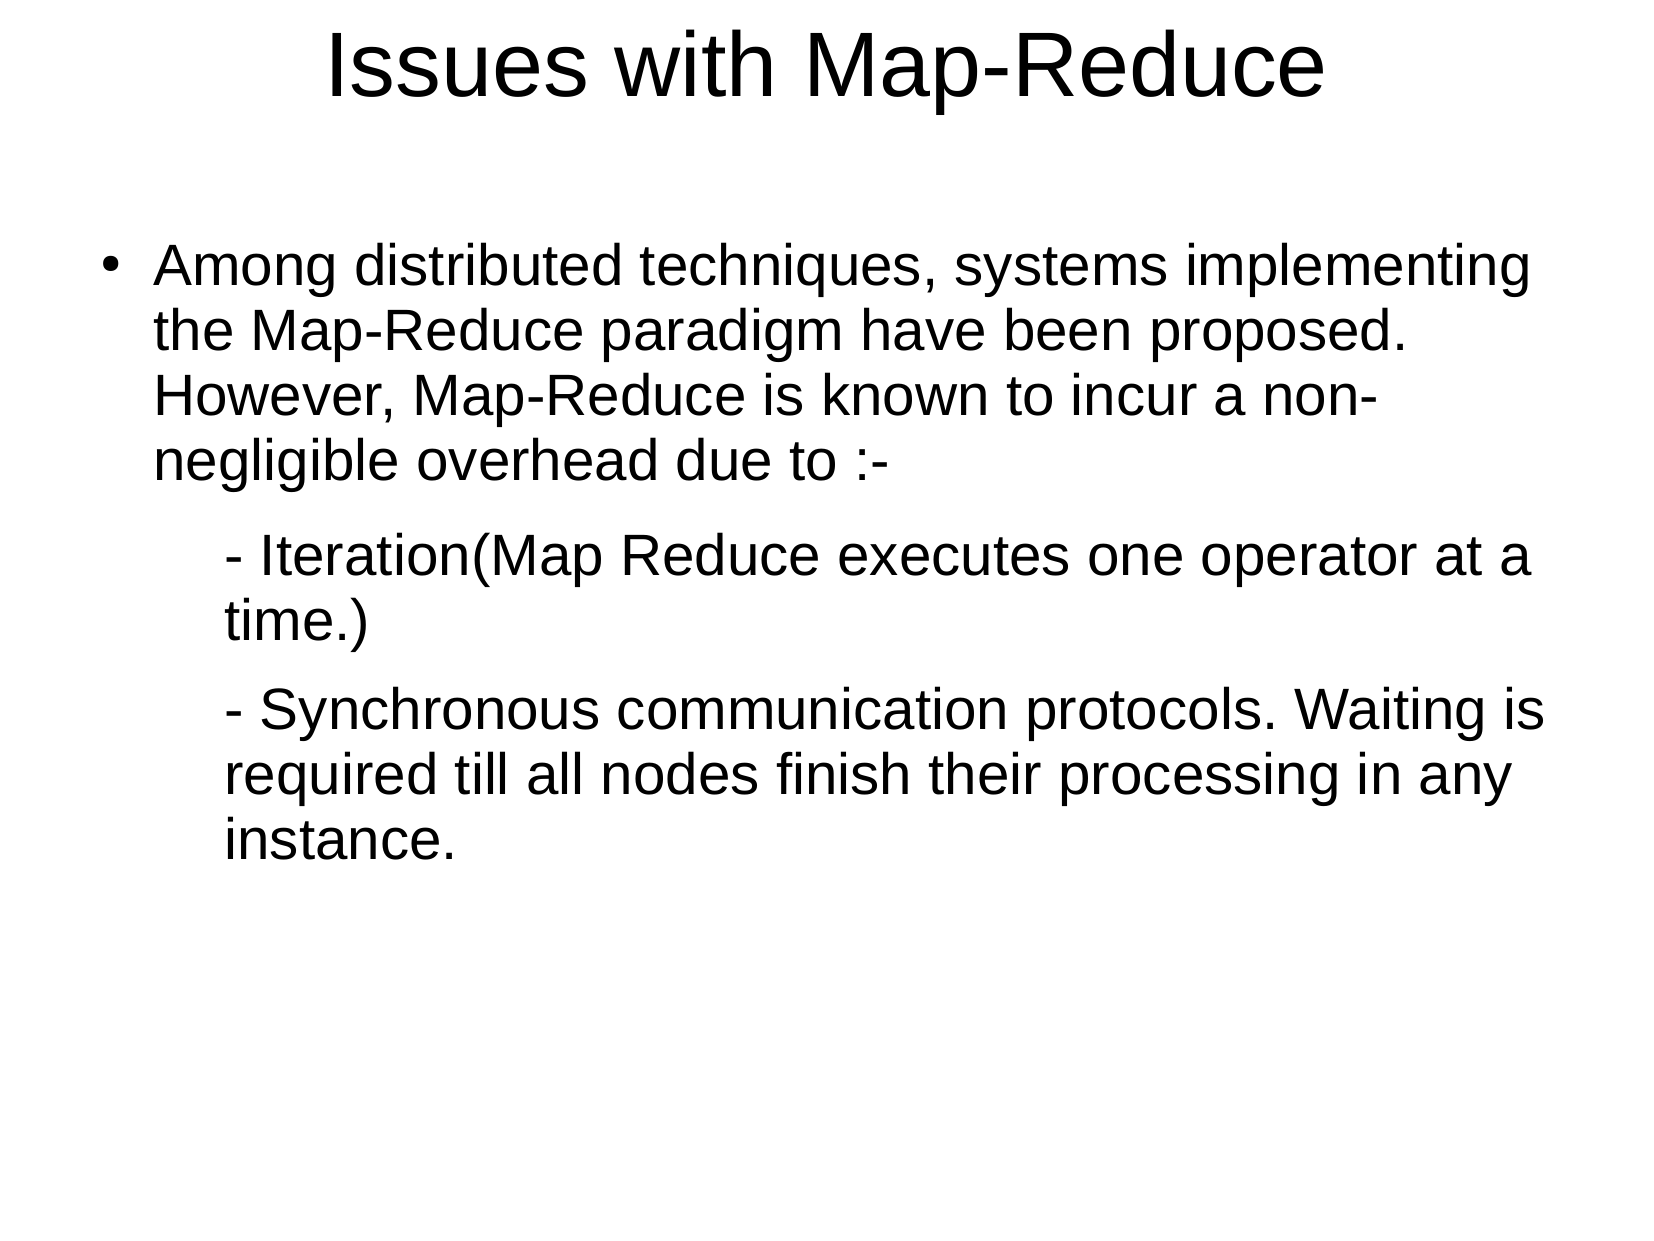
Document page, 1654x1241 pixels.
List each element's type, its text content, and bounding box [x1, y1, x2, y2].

list Among distributed techniques, systems implementing the Map-Reduce paradigm have been proposed. However, Map-Reduce is known to incur a non-negligible overhead due to :- - Iteration(Map Reduce executes one operator at a time.) - Synchronous communication protocols. Waiting is required till all nodes finish their processing in any instance. [82, 143, 1571, 1193]
title Issues with Map-Reduce [0, 0, 1654, 130]
